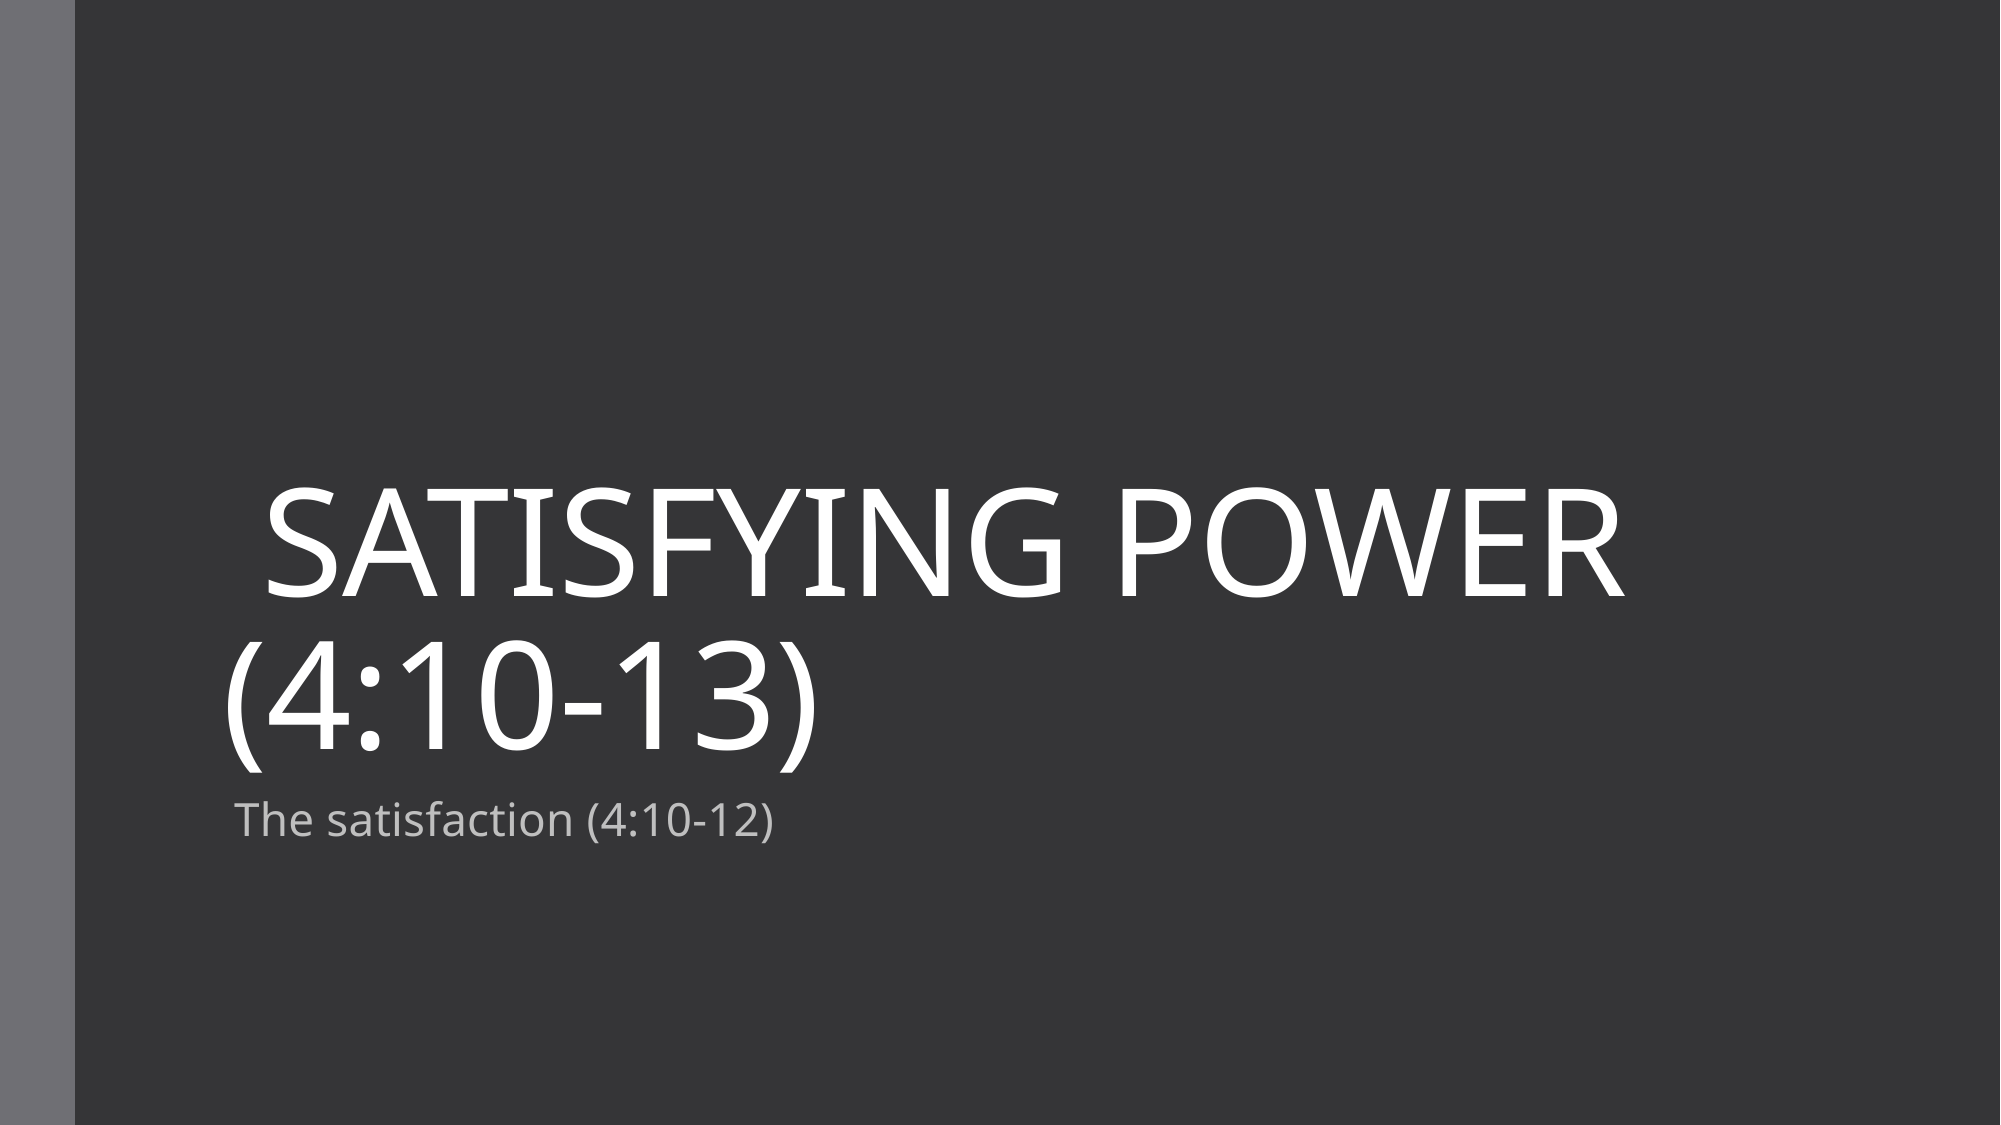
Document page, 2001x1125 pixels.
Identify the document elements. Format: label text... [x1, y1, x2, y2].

subtitle The satisfaction (4:10-12) [206, 787, 1752, 1066]
title SATISFYING POWER (4:10-13) [206, 124, 1752, 787]
